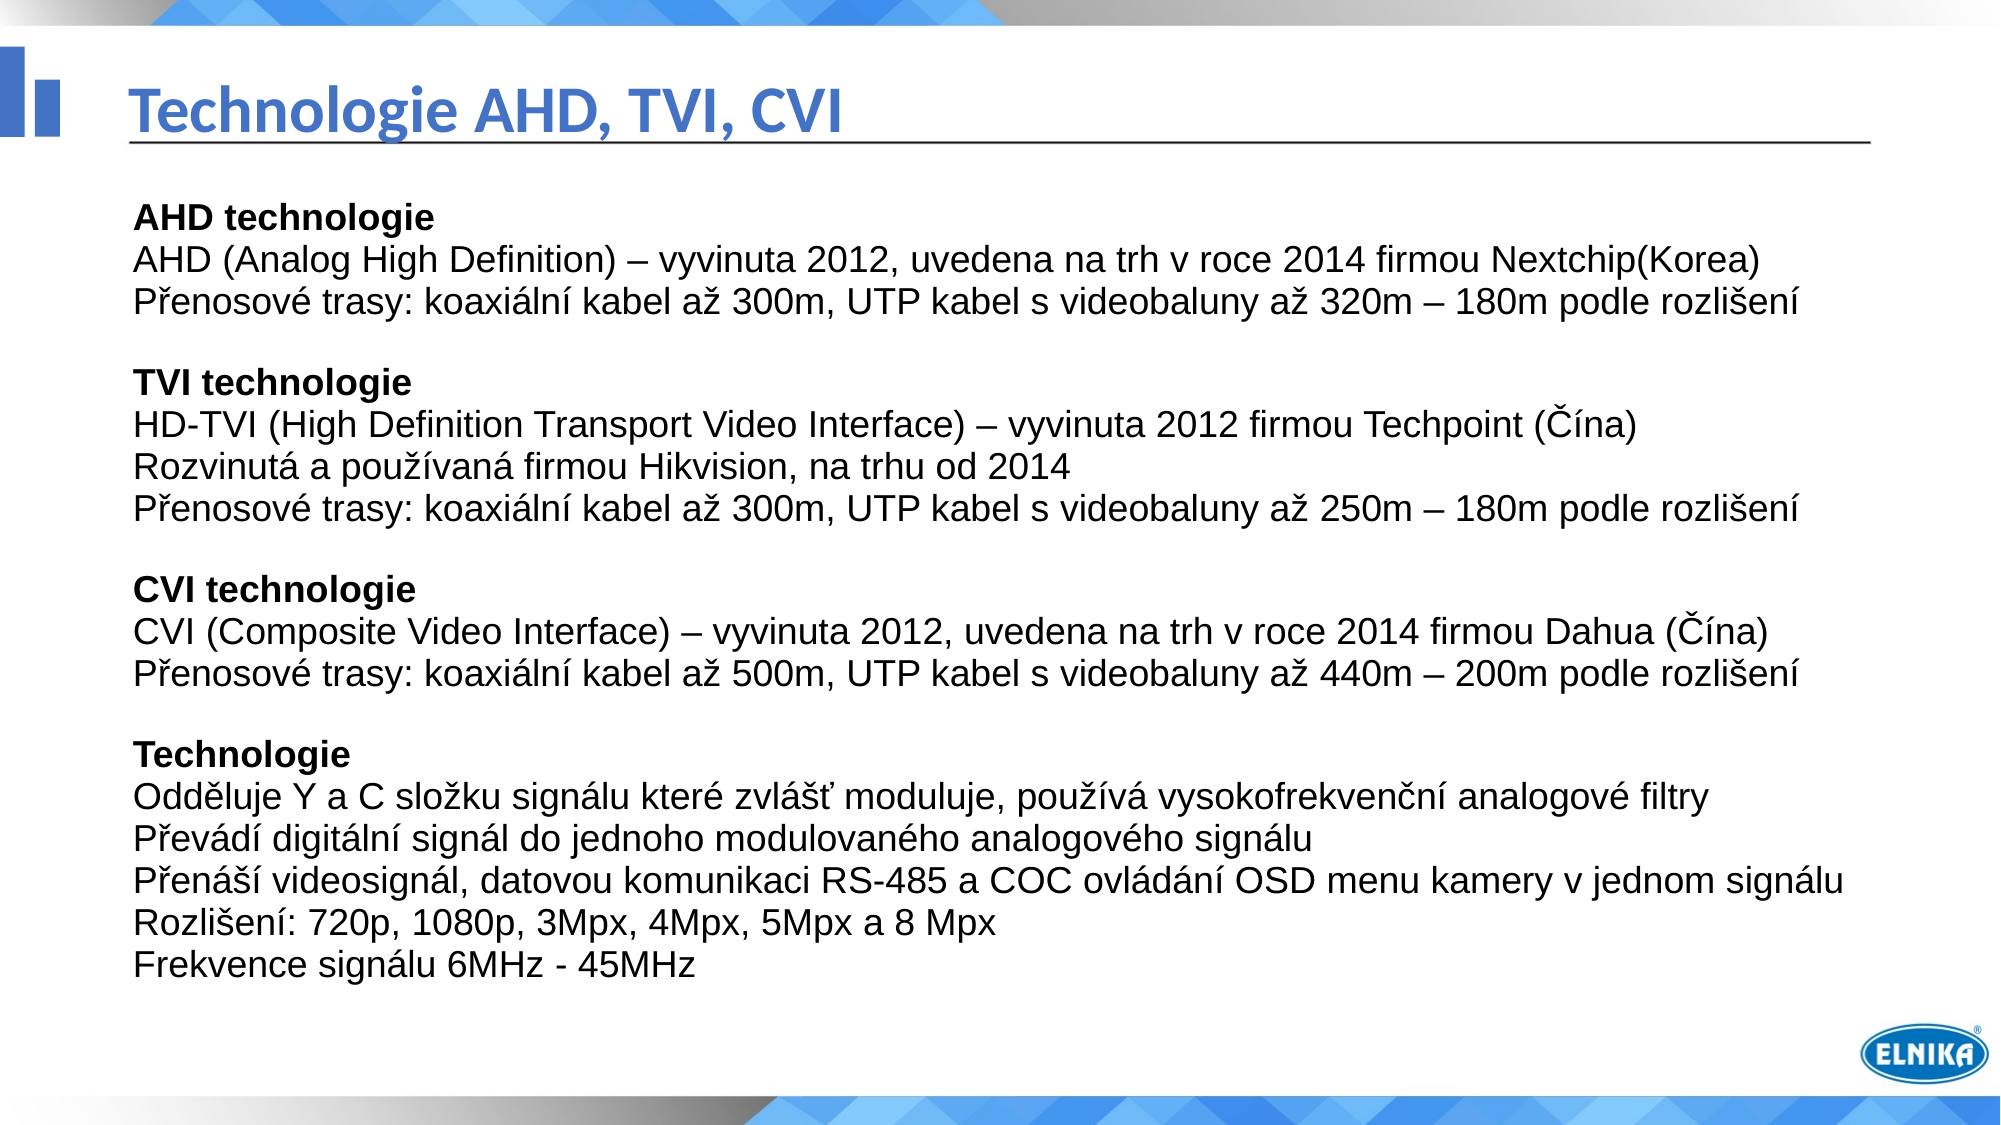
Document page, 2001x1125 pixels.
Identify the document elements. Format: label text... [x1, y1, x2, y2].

text_box Technologie AHD, TVI, CVI [78, 58, 1152, 154]
picture [0, 0, 2001, 1125]
text_box AHD technologie AHD (Analog High Definition) – vyvinuta 2012, uvedena na trh v roce 2014 firmou Nextchip(Korea) Přenosové trasy: koaxiální kabel až 300m, UTP kabel s videobaluny až 320m – 180m podle rozlišení [118, 188, 1861, 354]
text_box Technologie Odděluje Y a C složku signálu které zvlášť moduluje, používá vysokofrekvenční analogové filtry Převádí digitální signál do jednoho modulovaného analogového signálu Přenáší videosignál, datovou komunikaci RS-485 a COC ovládání OSD menu kamery v jednom signálu Rozlišení: 720p, 1080p, 3Mpx, 4Mpx, 5Mpx a 8 Mpx Frekvence signálu 6MHz - 45MHz [118, 726, 1890, 1078]
text_box CVI technologie CVI (Composite Video Interface) – vyvinuta 2012, uvedena na trh v roce 2014 firmou Dahua (Čína) Přenosové trasy: koaxiální kabel až 500m, UTP kabel s videobaluny až 440m – 200m podle rozlišení [118, 561, 1861, 726]
text_box TVI technologie HD-TVI (High Definition Transport Video Interface) – vyvinuta 2012 firmou Techpoint (Čína) Rozvinutá a používaná firmou Hikvision, na trhu od 2014 Přenosové trasy: koaxiální kabel až 300m, UTP kabel s videobaluny až 250m – 180m podle rozlišení [118, 354, 1890, 622]
